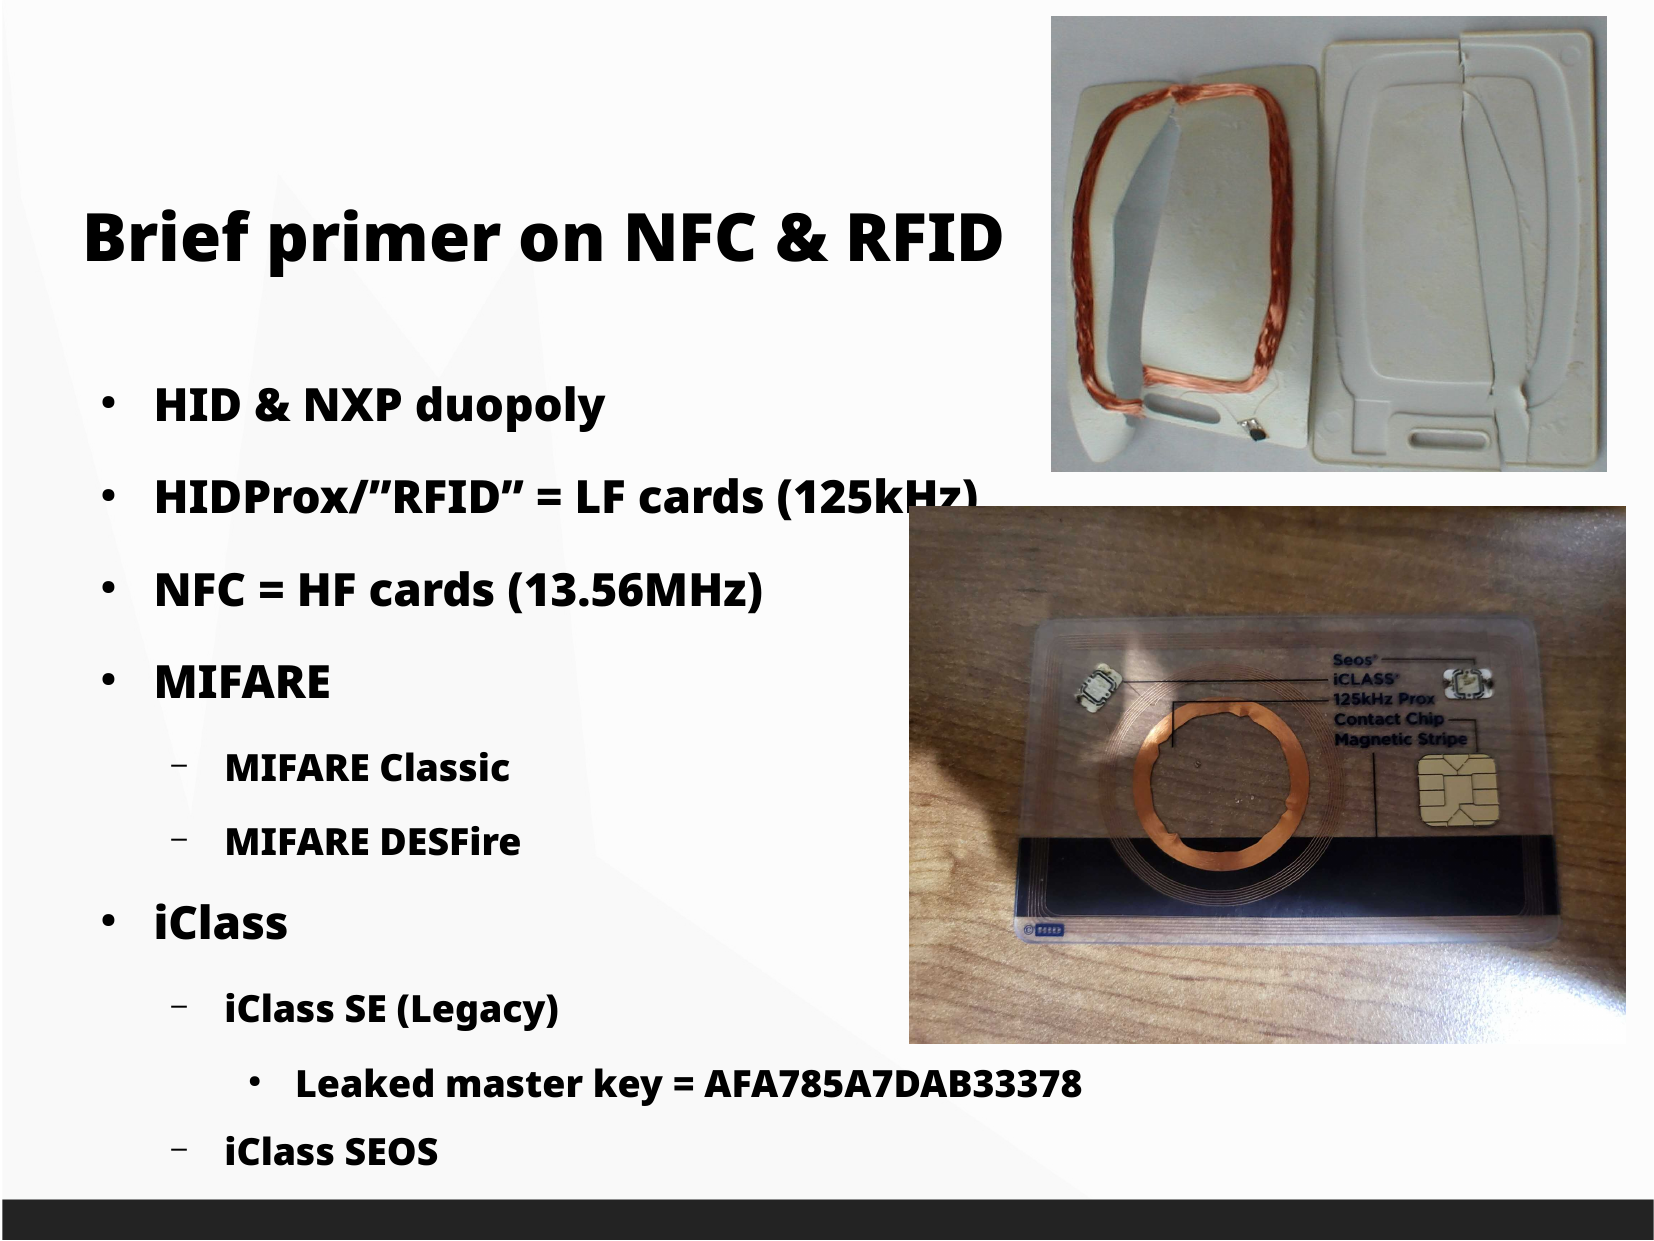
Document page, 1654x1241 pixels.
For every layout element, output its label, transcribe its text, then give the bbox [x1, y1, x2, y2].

picture [2, 0, 1654, 1241]
title Brief primer on NFC & RFID [82, 132, 1051, 340]
list HID & NXP duopoly HIDProx/”RFID” = LF cards (125kHz) NFC = HF cards (13.56MHz) MIFARE MIFARE Classic MIFARE DESFire iClass iClass SE (Legacy) Leaked master key = AFA785A7DAB33378 iClass SEOS [82, 372, 1571, 1202]
